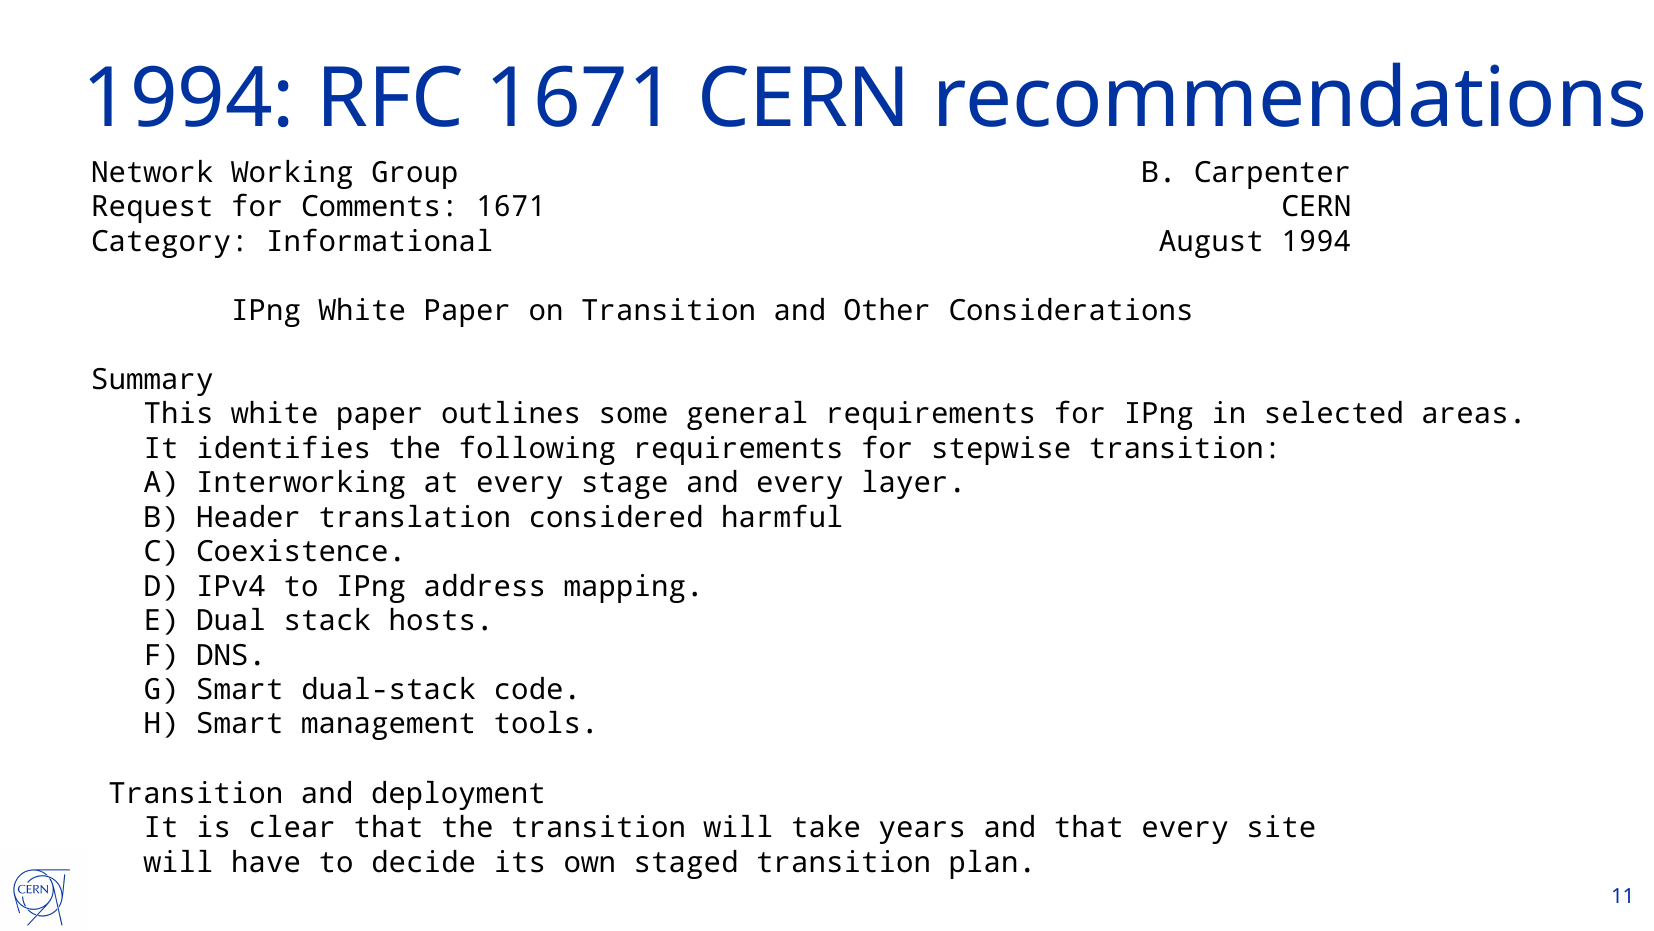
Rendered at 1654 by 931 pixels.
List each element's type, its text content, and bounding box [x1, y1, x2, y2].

title 1994: RFC 1671 CERN recommendations [82, 37, 1654, 247]
picture [0, 850, 76, 931]
text_box Network Working Group B. Carpenter Request for Comments: 1671 CERN Category: Informational August 1994 IPng White Paper on Transition and Other Considerations Summary This white paper outlines some general requirements for IPng in selected areas. It identifies the following requirements for stepwise transition: A) Interworking at every stage and every layer. B) Header translation considered harmful C) Coexistence. D) IPv4 to IPng address mapping. E) Dual stack hosts. F) DNS. G) Smart dual-stack code. H) Smart management tools. Transition and deployment It is clear that the transition will take years and that every site will have to decide its own staged transition plan. [76, 147, 1601, 931]
